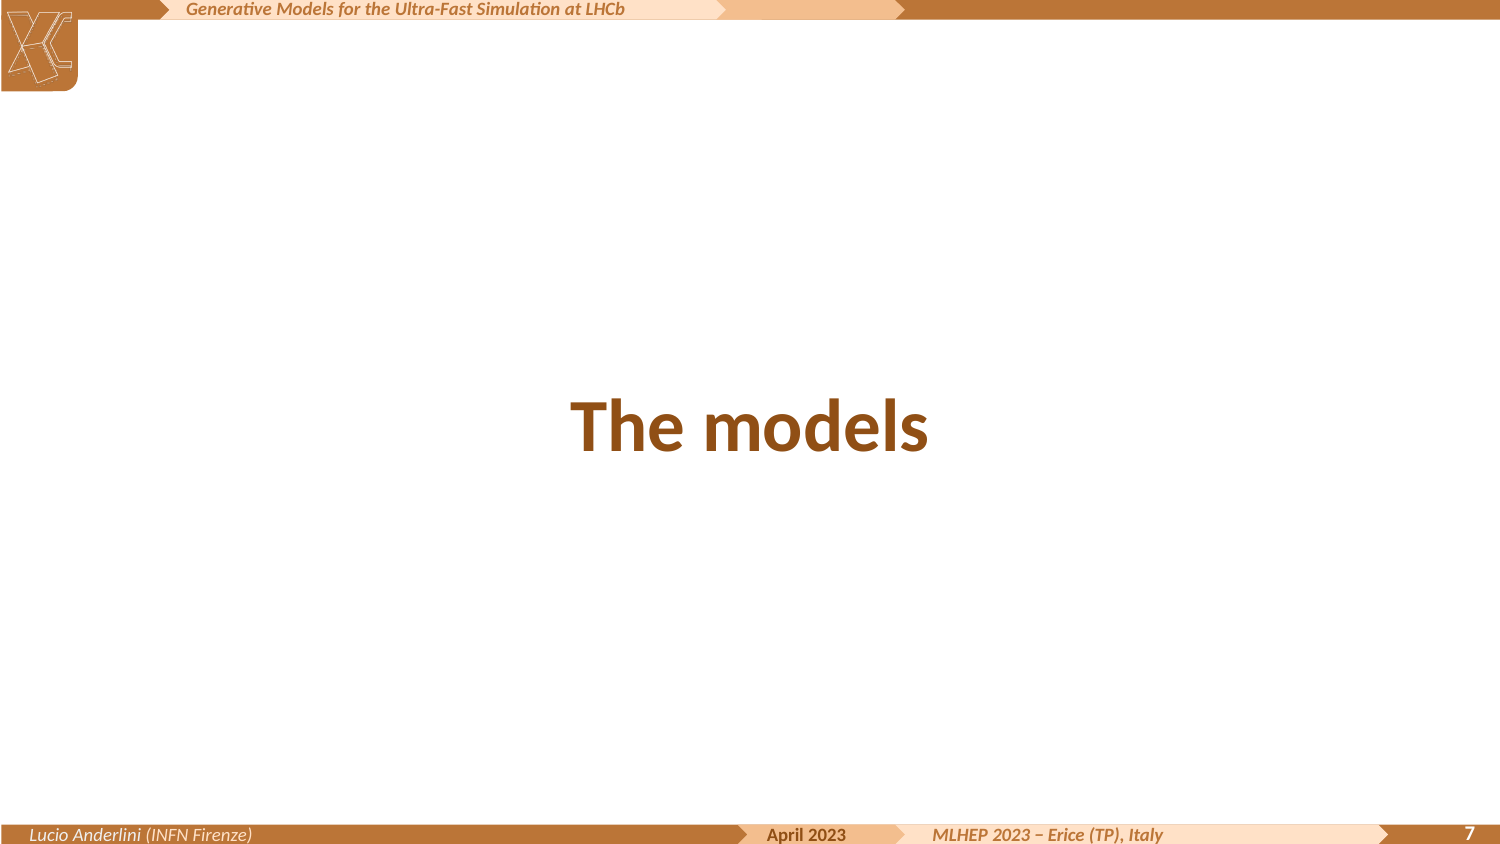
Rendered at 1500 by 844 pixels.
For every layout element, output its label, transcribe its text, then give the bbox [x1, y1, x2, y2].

title The models [51, 352, 1449, 491]
slide_number <number> [1429, 819, 1491, 844]
